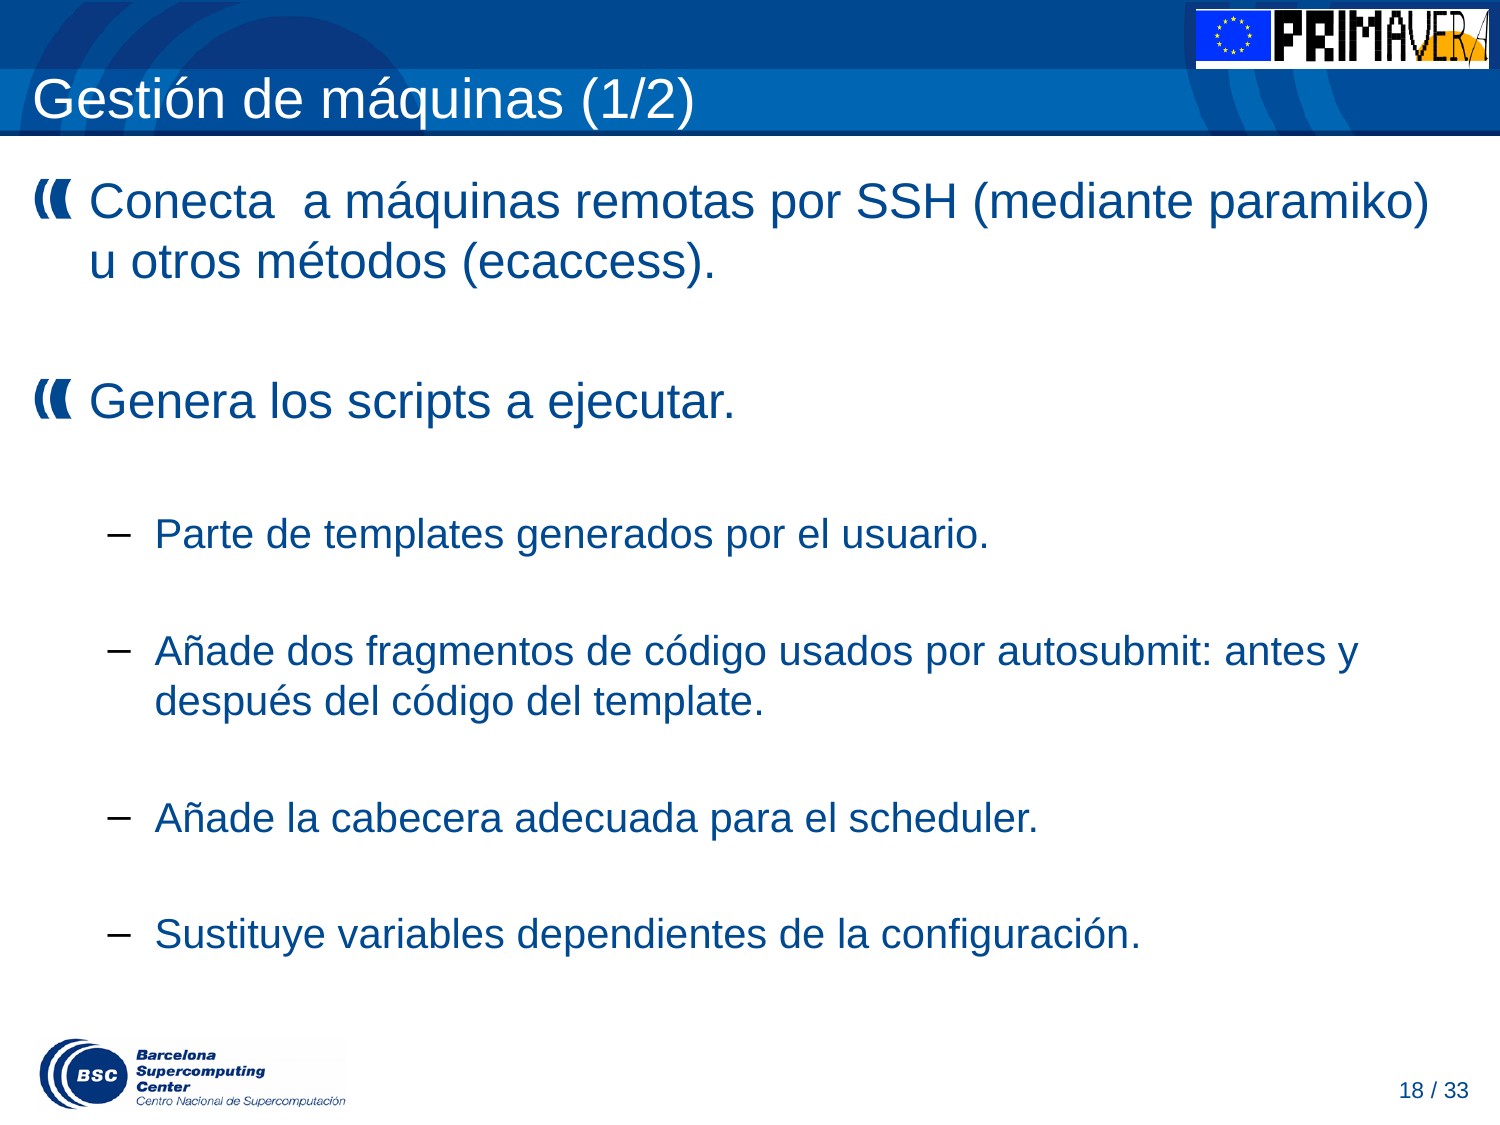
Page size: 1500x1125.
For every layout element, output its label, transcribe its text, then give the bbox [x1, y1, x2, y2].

title Gestión de máquinas (1/2) [17, 7, 1483, 138]
list Conecta a máquinas remotas por SSH (mediante paramiko) u otros métodos (ecaccess). Genera los scripts a ejecutar. Parte de templates generados por el usuario. Añade dos fragmentos de código usados por autosubmit: antes y después del código del template. Añade la cabecera adecuada para el scheduler. Sustituye variables dependientes de la configuración. [17, 160, 1483, 1012]
text_box <number> / 33 [1364, 1042, 1484, 1111]
picture [37, 1035, 347, 1111]
picture [0, 0, 1500, 136]
